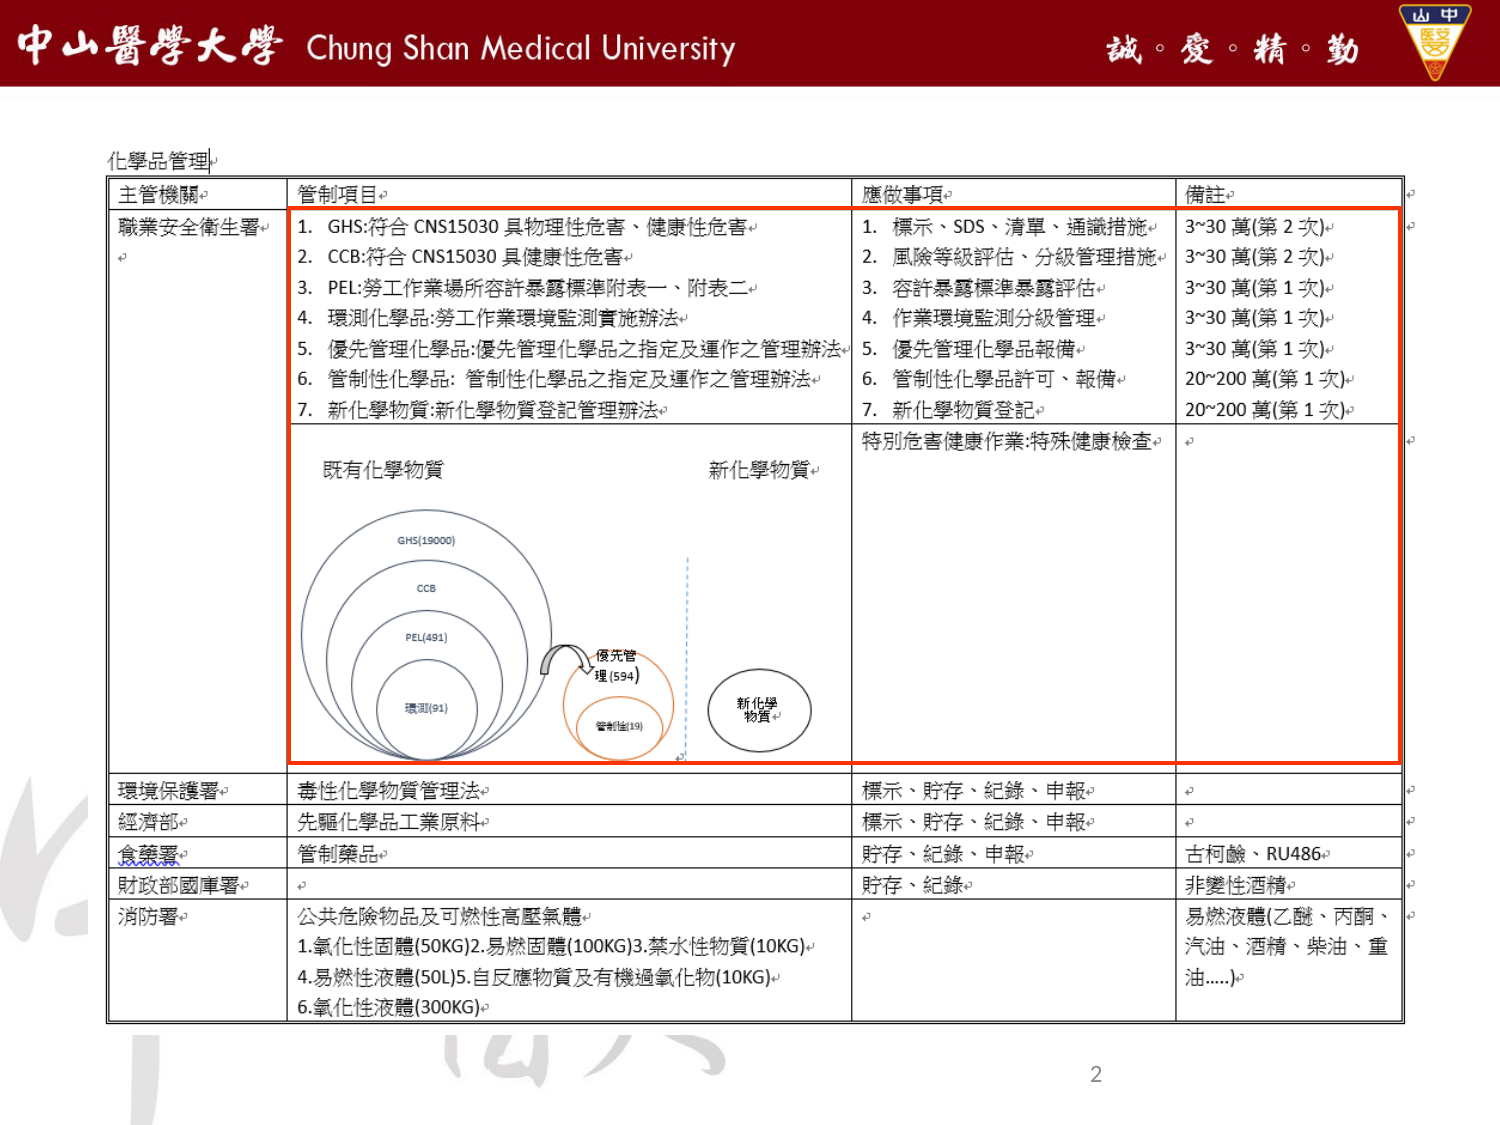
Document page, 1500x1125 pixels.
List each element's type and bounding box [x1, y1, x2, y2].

picture [88, 148, 1447, 1035]
text_box [1074, 1042, 1426, 1103]
text_box [41, 78, 745, 220]
